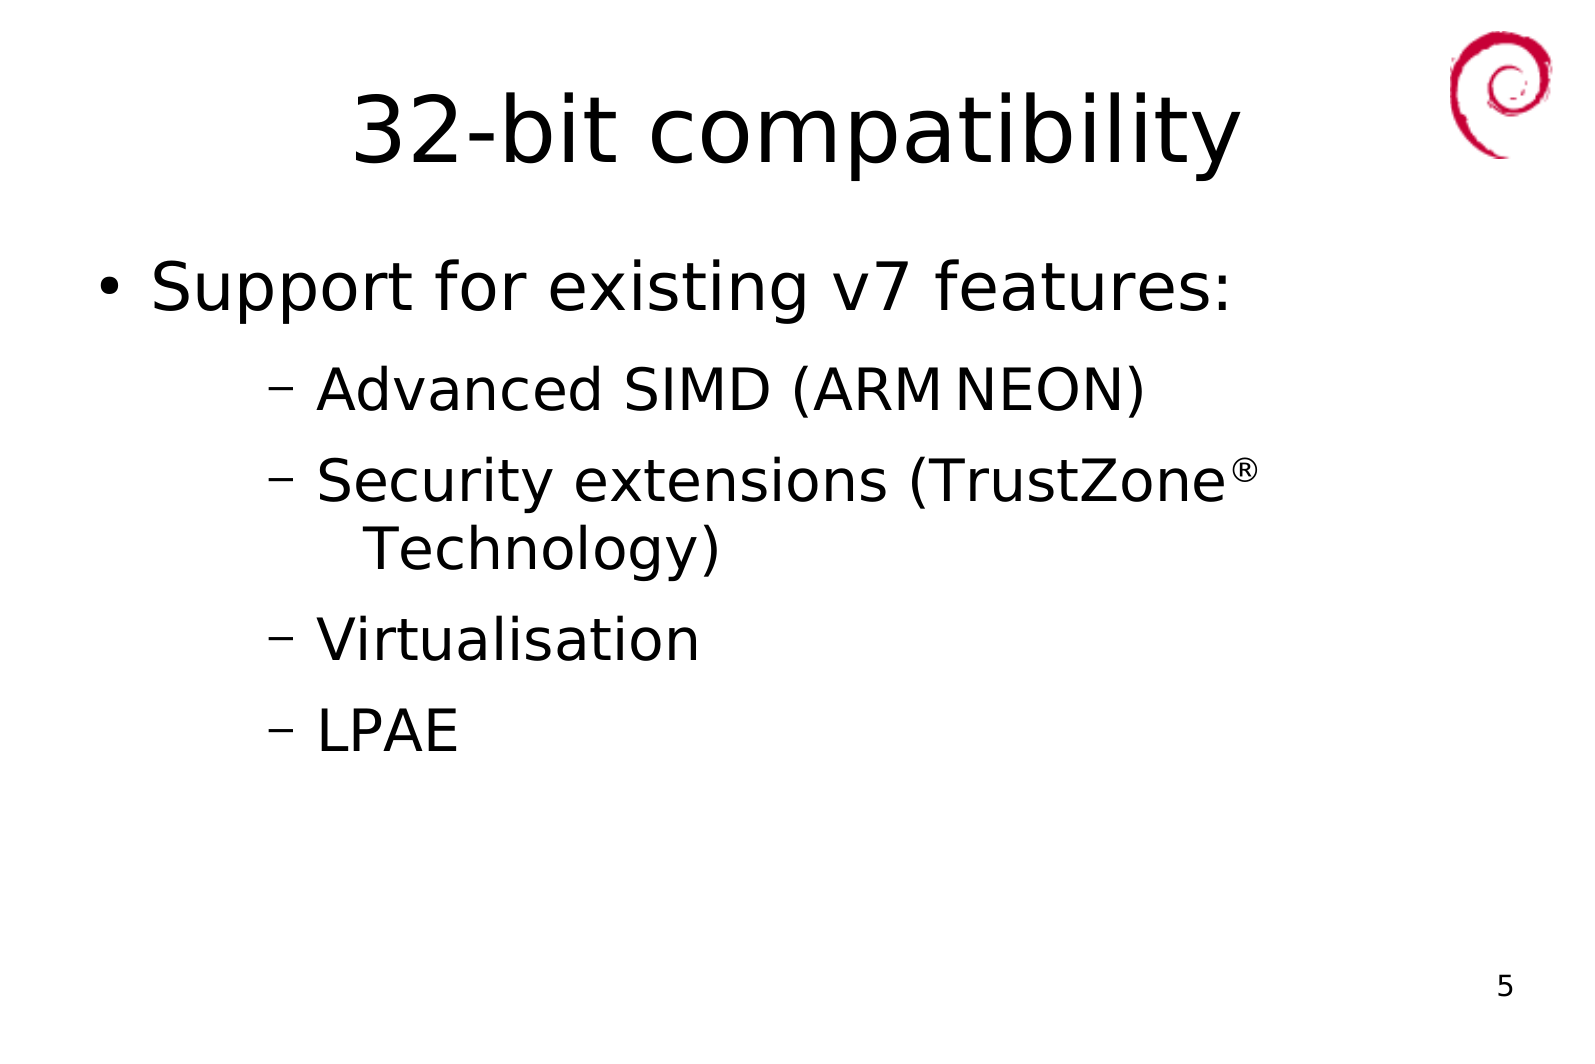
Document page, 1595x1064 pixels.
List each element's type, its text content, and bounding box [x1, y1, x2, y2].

title 32-bit compatibility [79, 49, 1515, 213]
picture [1450, 31, 1555, 159]
list Support for existing v7 features: Advanced SIMD (ARM NEON) Security extensions (TrustZone® Technology) Virtualisation LPAE [79, 248, 1515, 936]
